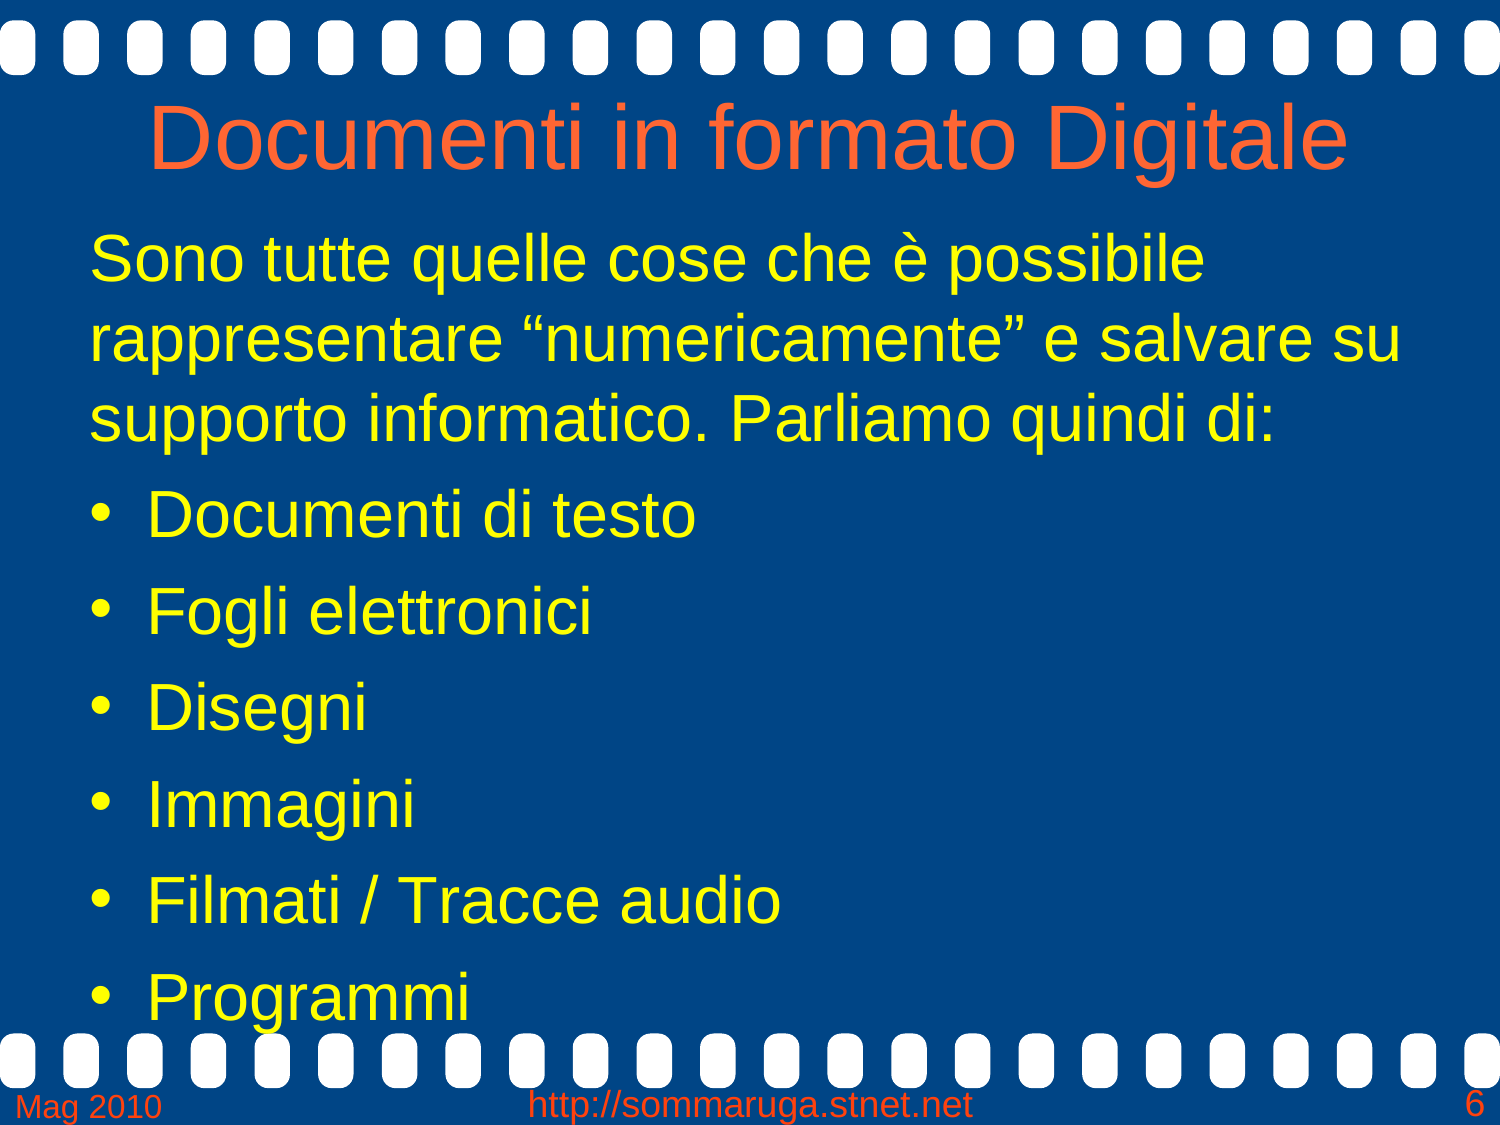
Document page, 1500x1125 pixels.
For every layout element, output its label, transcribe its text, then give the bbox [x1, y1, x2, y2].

title Documenti in formato Digitale [75, 70, 1426, 196]
list Sono tutte quelle cose che è possibile rappresentare “numericamente” e salvare su supporto informatico. Parliamo quindi di: Documenti di testo Fogli elettronici Disegni Immagini Filmati / Tracce audio Programmi [75, 206, 1426, 1042]
